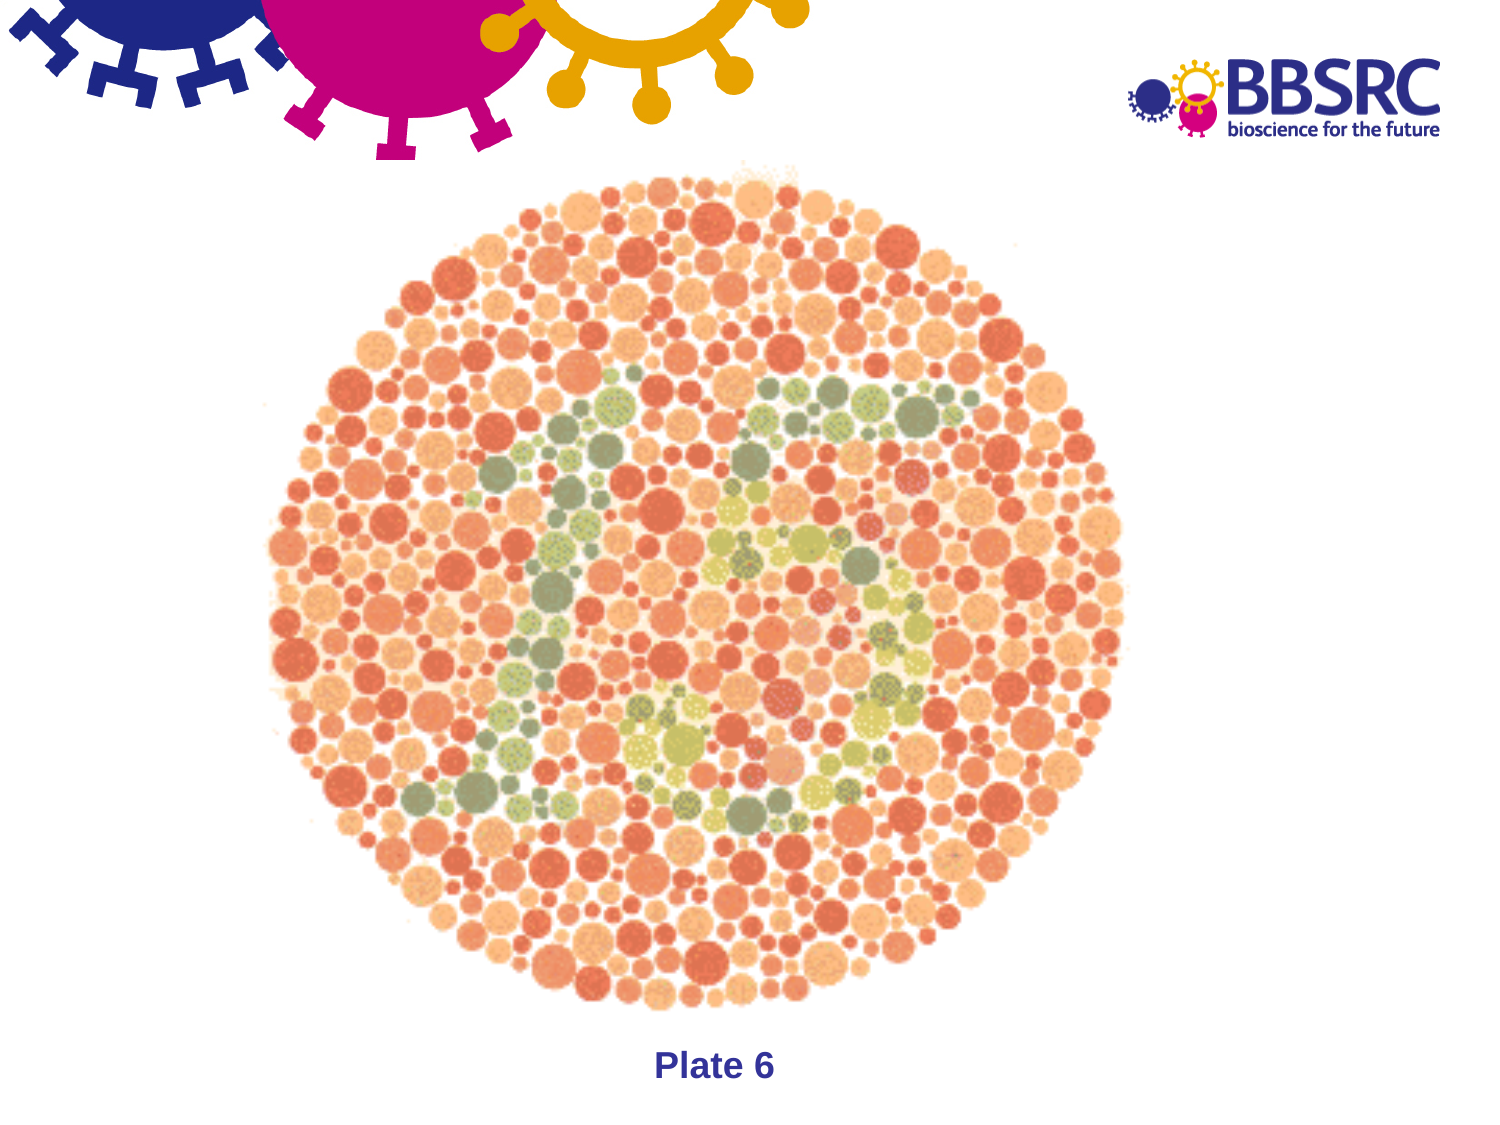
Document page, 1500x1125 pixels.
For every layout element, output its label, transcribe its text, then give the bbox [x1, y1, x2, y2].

picture [261, 160, 1140, 1024]
text_box Plate 6 [395, 1033, 1034, 1095]
